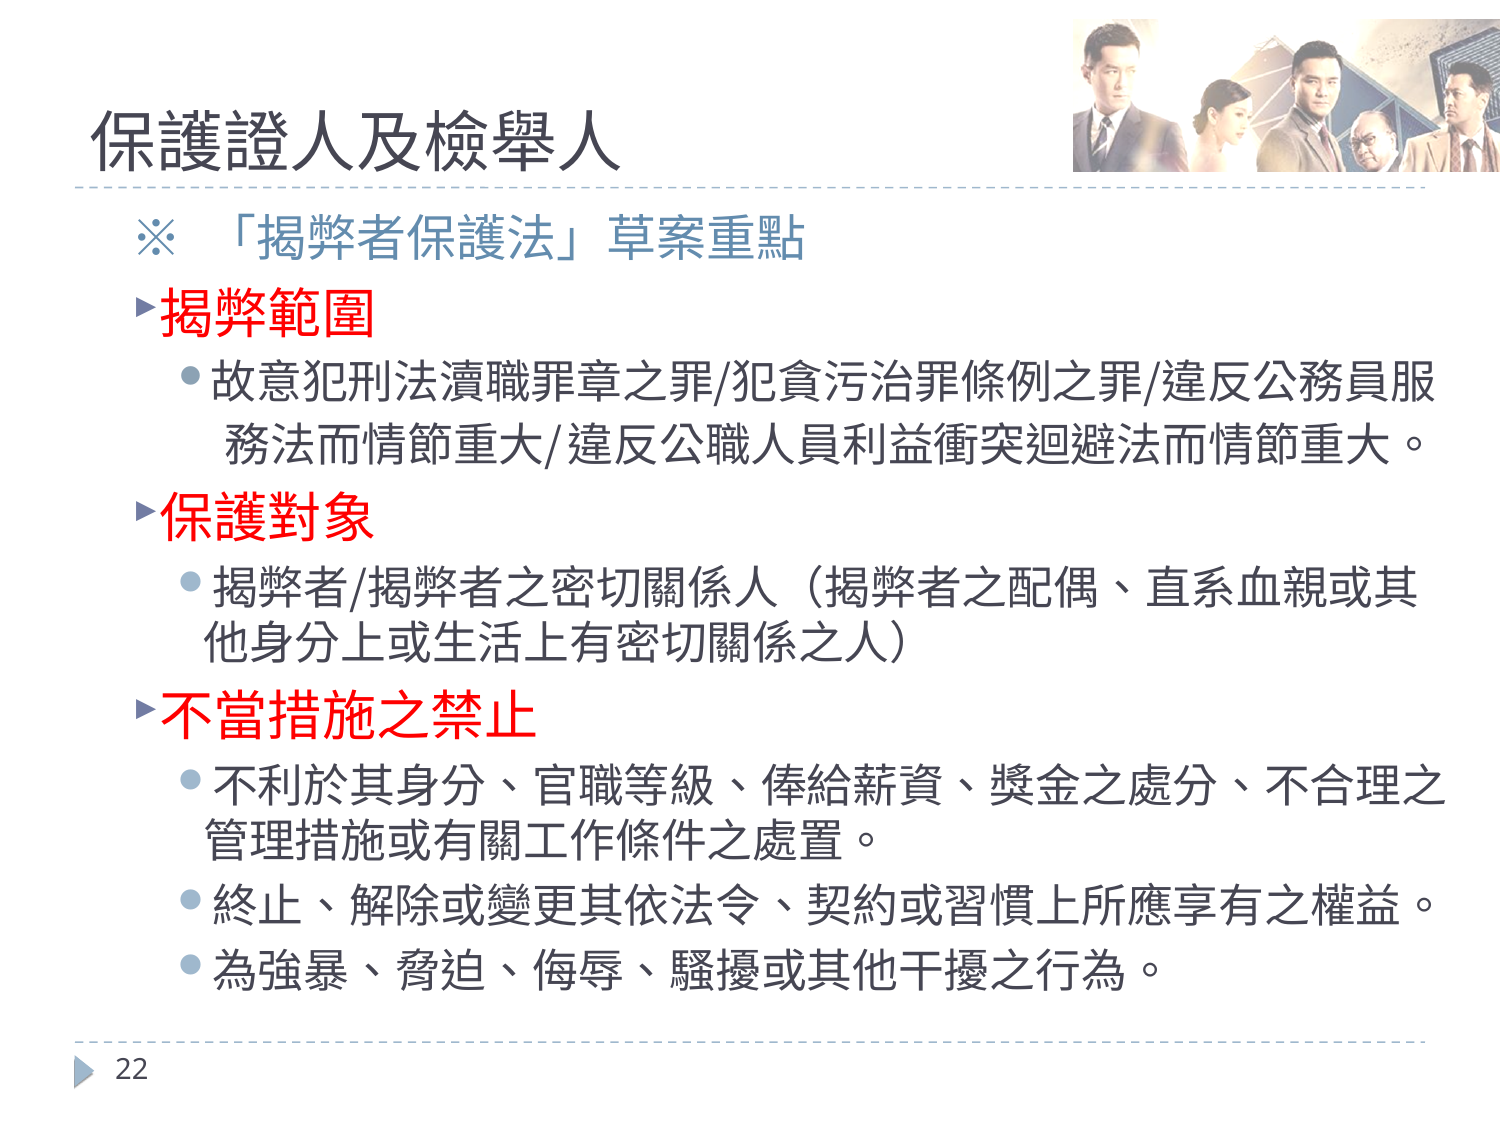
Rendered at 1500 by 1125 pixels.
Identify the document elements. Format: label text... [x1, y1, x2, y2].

slide_number <編號> [100, 1042, 426, 1103]
picture [1073, 19, 1500, 172]
title 保護證人及檢舉人 [75, 24, 1425, 188]
list ※ 「揭弊者保護法」草案重點 揭弊範圍 故意犯刑法瀆職罪章之罪/犯貪污治罪條例之罪/違反公務員服 務法而情節重大/違反公職人員利益衝突迴避法而情節重大。 保護對象 揭弊者/揭弊者之密切關係人（揭弊者之配偶、直系血親或其他身分上或生活上有密切關係之人） 不當措施之禁止 不利於其身分、官職等級、俸給薪資、獎金之處分、不合理之管理措施或有關工作條件之處置。 終止、解除或變更其依法令、契約或習慣上所應享有之權益。 為強暴、脅迫、侮辱、騷擾或其他干擾之行為。 [116, 199, 1467, 1010]
